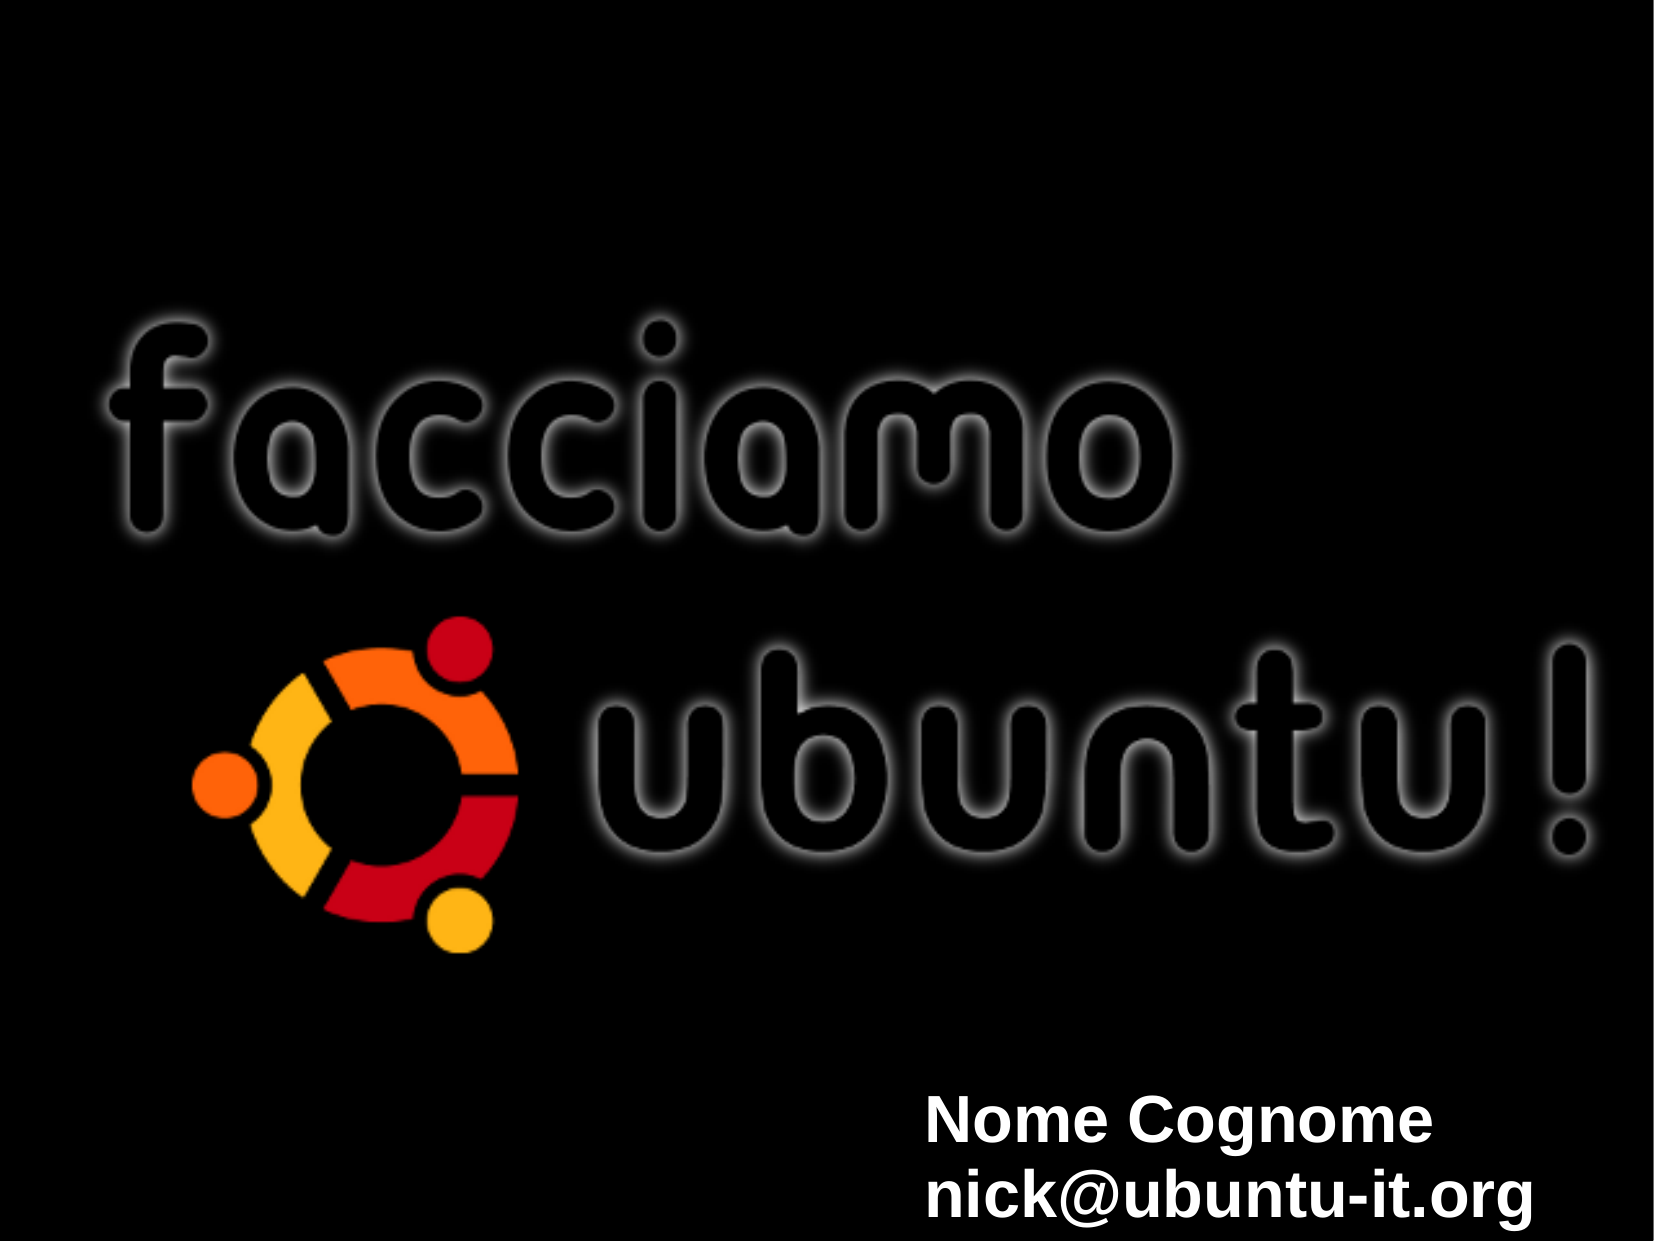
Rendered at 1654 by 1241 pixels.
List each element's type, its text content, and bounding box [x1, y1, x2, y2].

text_box Nome Cognome nick@ubuntu-it.org [909, 1074, 1648, 1240]
picture [0, 0, 1654, 1241]
